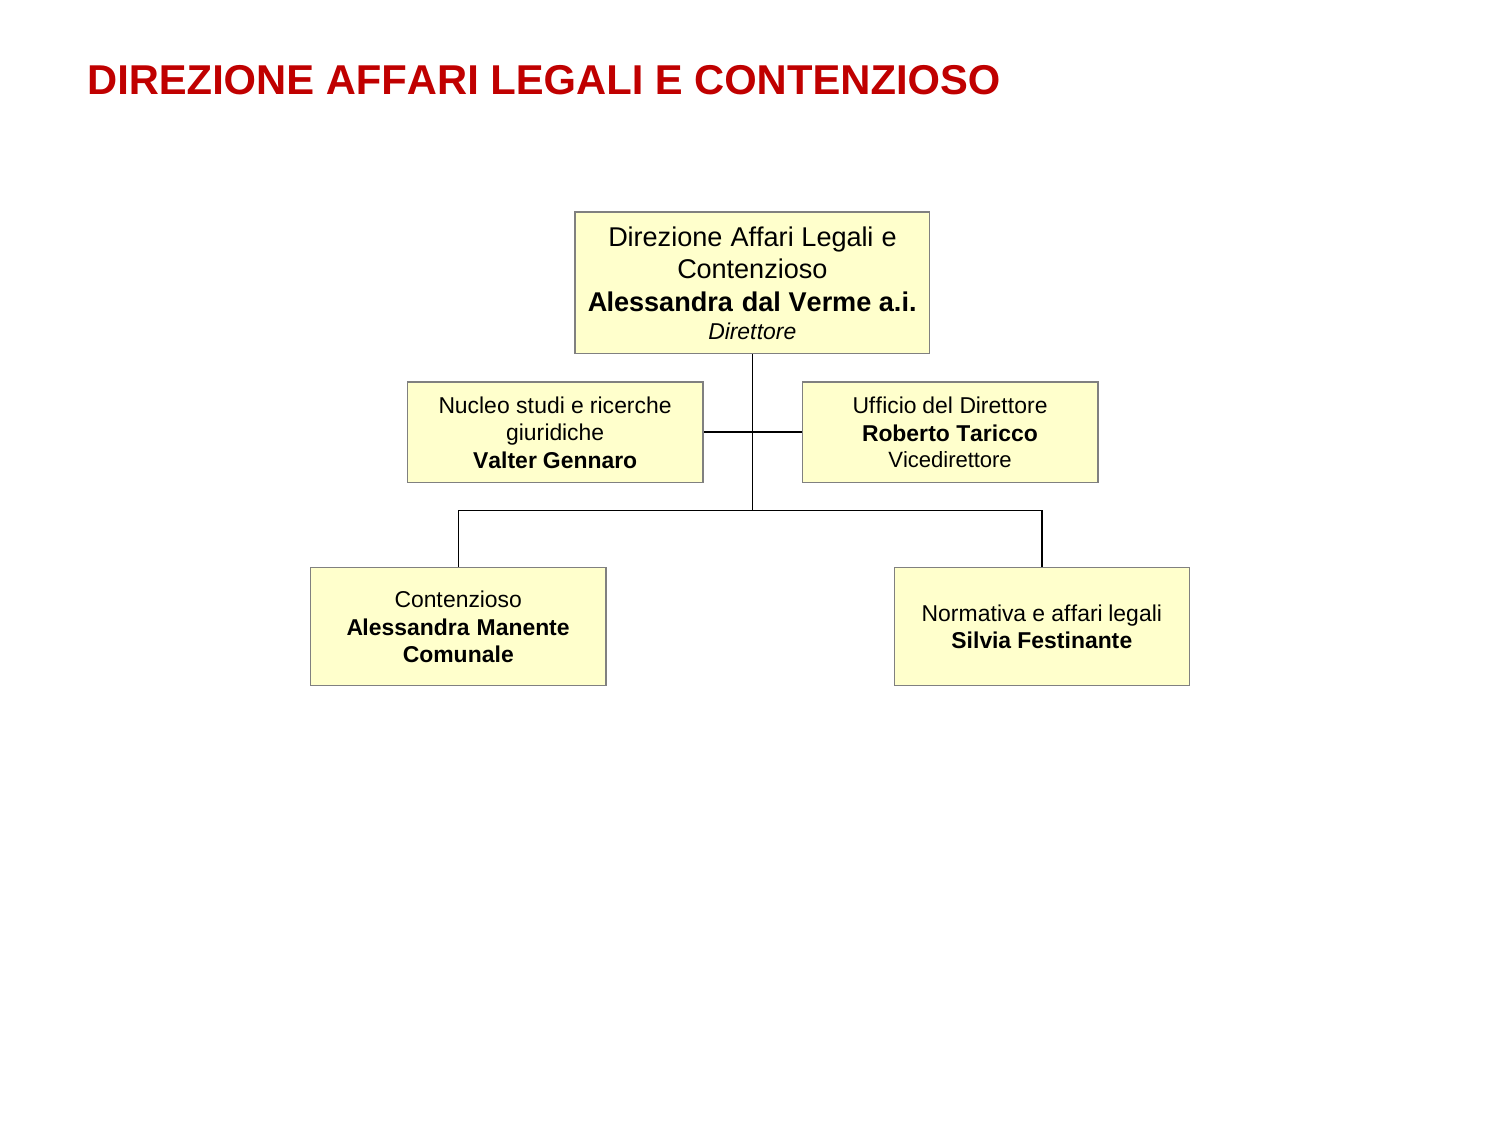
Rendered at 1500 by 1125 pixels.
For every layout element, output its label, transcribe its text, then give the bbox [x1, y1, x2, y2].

text_box DIREZIONE AFFARI LEGALI E CONTENZIOSO [72, 45, 1462, 128]
picture [309, 210, 1191, 686]
